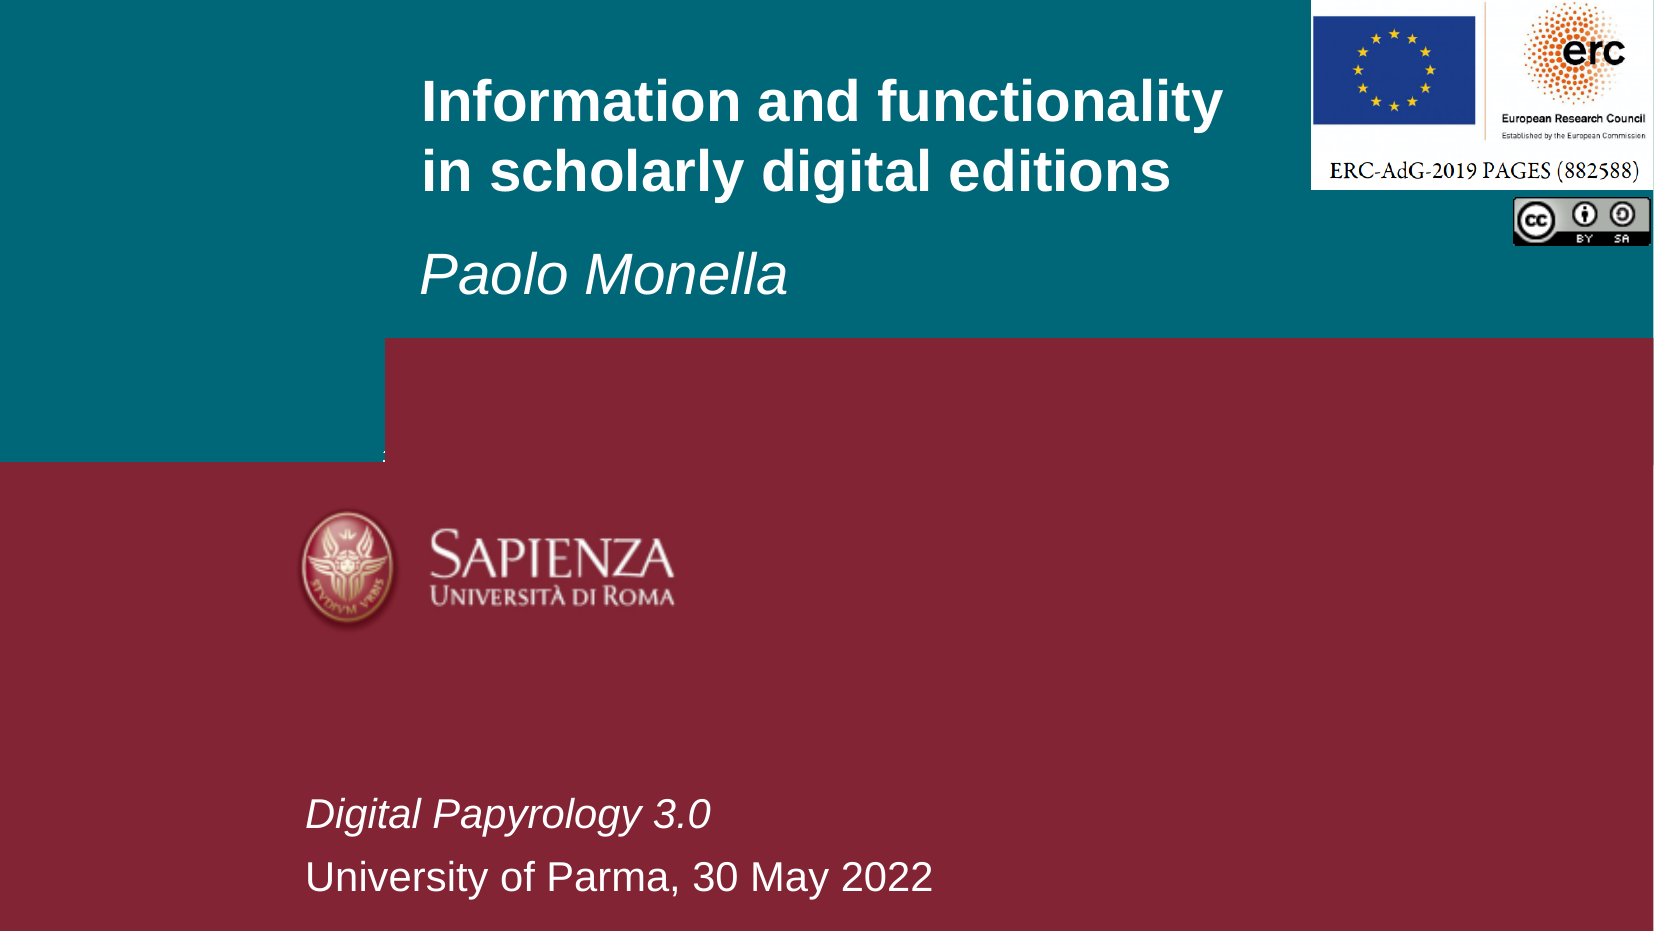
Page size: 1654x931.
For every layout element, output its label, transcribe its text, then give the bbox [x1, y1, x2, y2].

text_box [0, 0, 1654, 338]
picture [0, 338, 1654, 931]
subtitle Paolo Monella [419, 236, 1530, 305]
picture [1311, 0, 1654, 191]
picture [1513, 197, 1651, 246]
text_box Digital Papyrology 3.0 University of Parma, 30 May 2022 [305, 786, 1416, 900]
title Information and functionality in scholarly digital editions [406, 55, 1264, 249]
